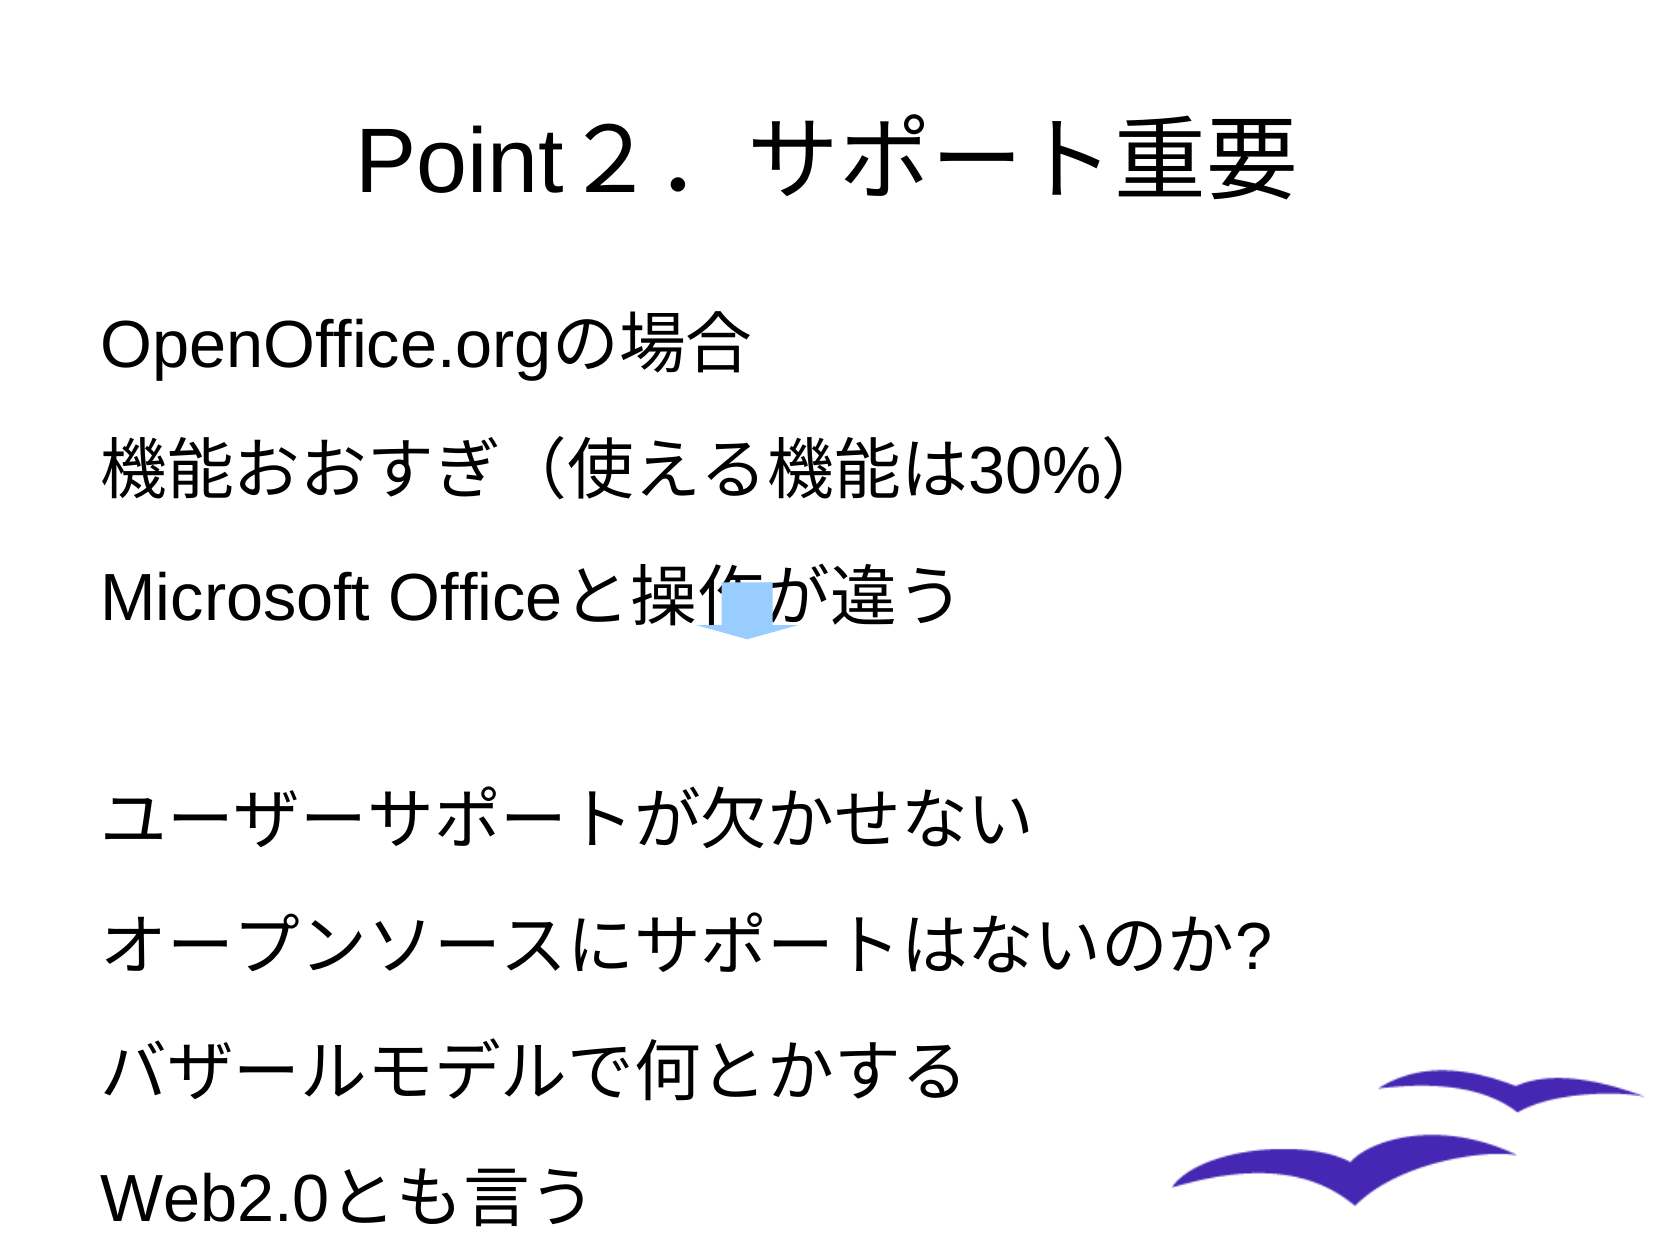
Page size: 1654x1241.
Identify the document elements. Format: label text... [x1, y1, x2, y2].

text_box [696, 582, 799, 640]
title Point２．サポート重要 [82, 49, 1571, 257]
picture [1167, 1062, 1654, 1211]
list OpenOffice.orgの場合 機能おおすぎ（使える機能は30%） Microsoft Officeと操作が違う ユーザーサポートが欠かせない オープンソースにサポートはないのか? バザールモデルで何とかする Web2.0とも言う [82, 290, 1571, 1094]
